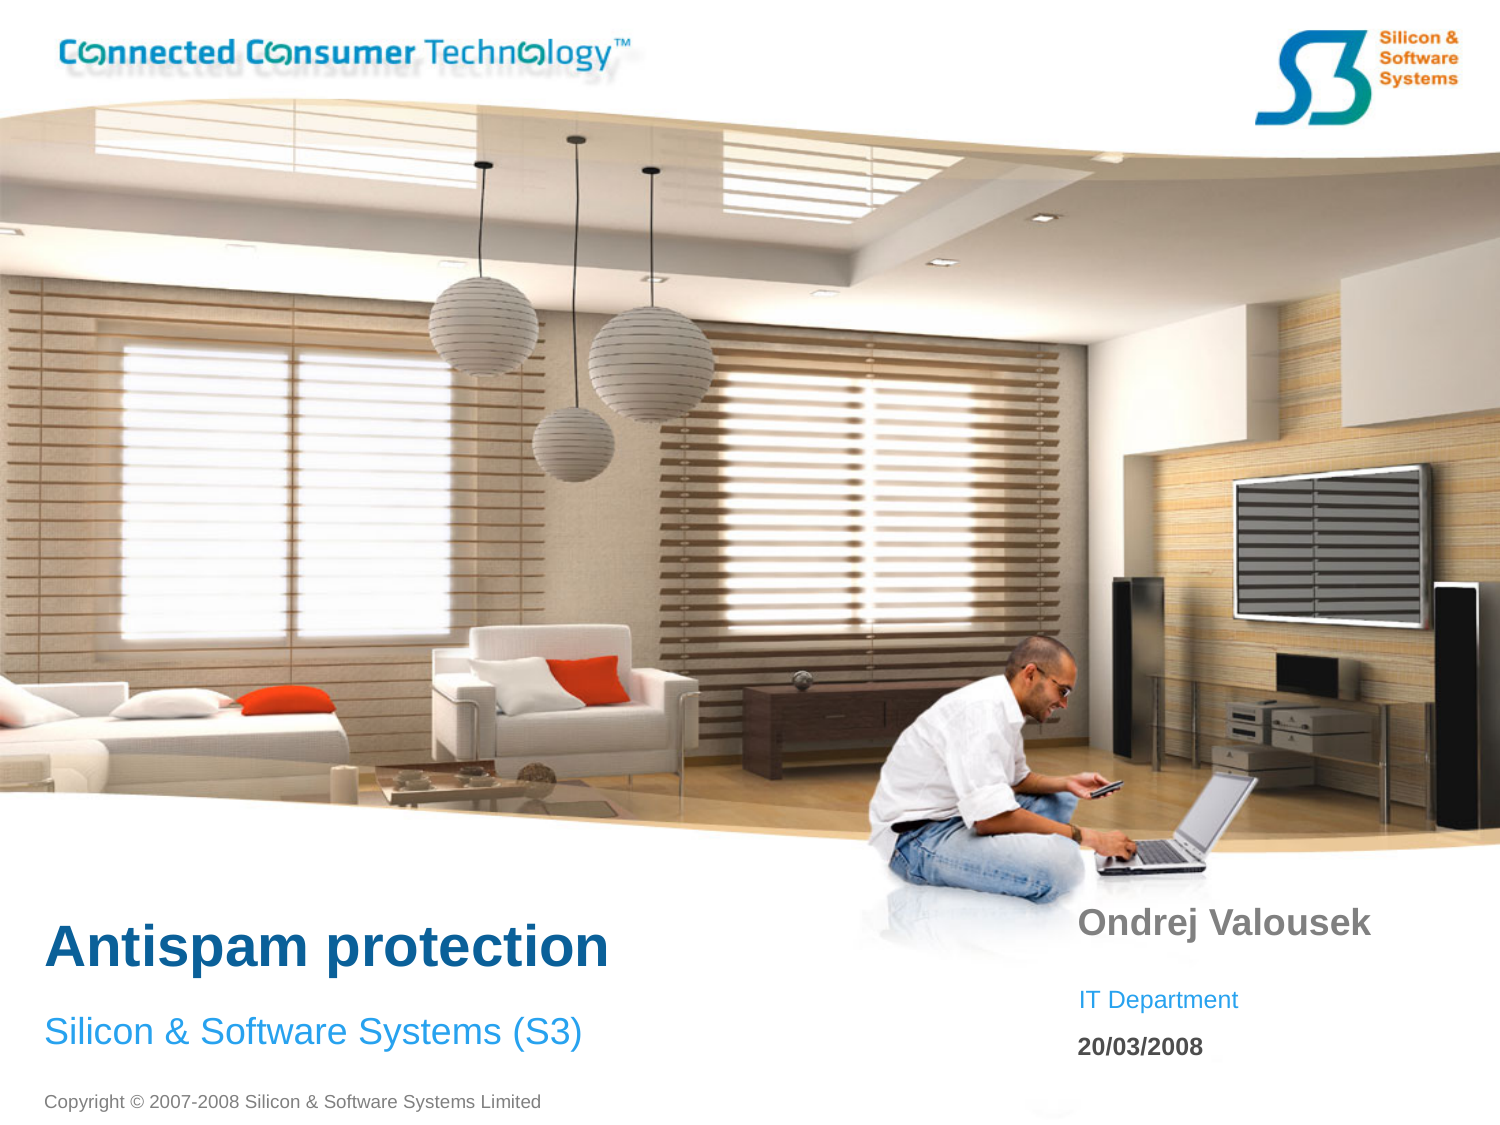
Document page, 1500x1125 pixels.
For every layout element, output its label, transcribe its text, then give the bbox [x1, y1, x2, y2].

text_box 20/03/2008 [1062, 1023, 1500, 1069]
subtitle Ondrej Valousek [1062, 893, 1500, 965]
text_box IT Department [1057, 976, 1471, 1022]
title Antispam protection [29, 903, 821, 990]
picture [0, 0, 1500, 1125]
